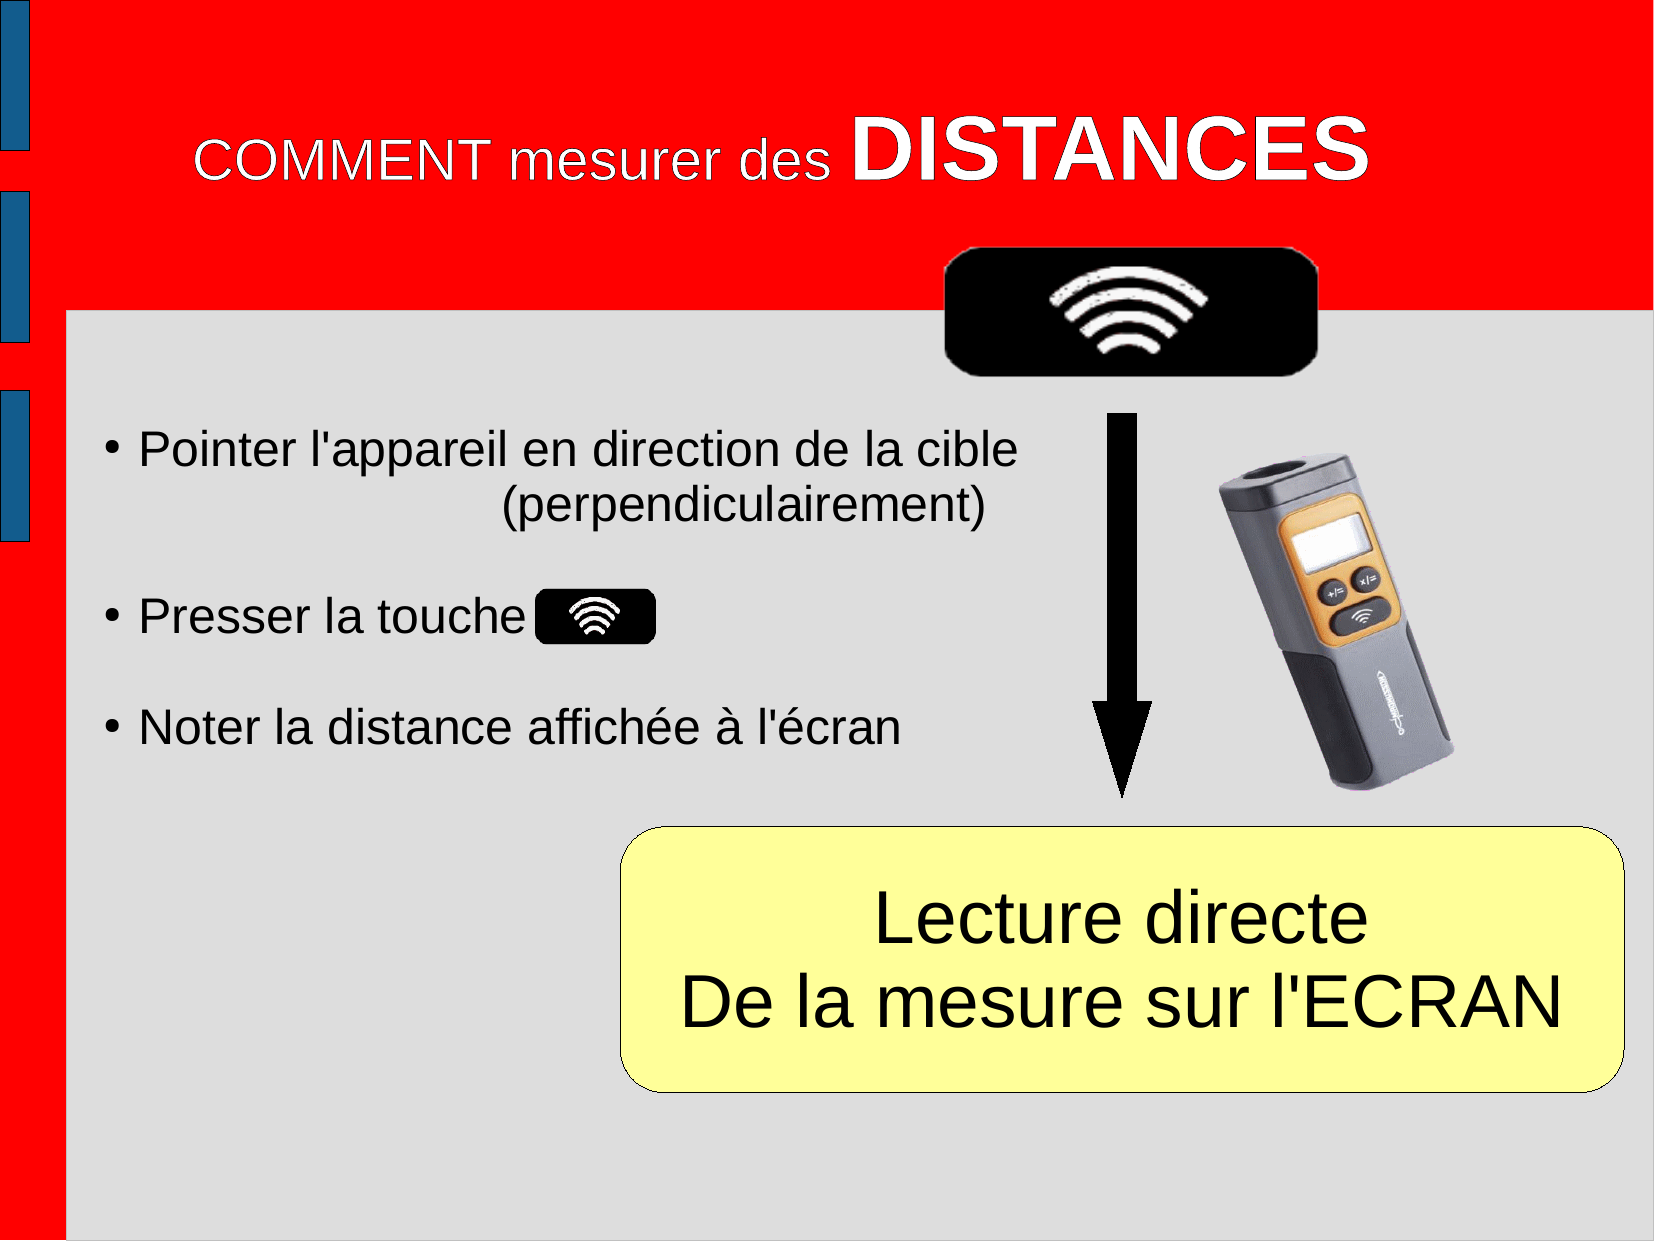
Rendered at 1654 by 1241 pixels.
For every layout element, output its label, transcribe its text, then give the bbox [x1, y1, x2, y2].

text_box [1092, 413, 1152, 798]
picture [935, 236, 1329, 391]
text_box Pointer l'appareil en direction de la cible (perpendiculairement) Presser la touche Noter la distance affichée à l'écran [88, 413, 1063, 798]
text_box Lecture directe De la mesure sur l'ECRAN [620, 826, 1625, 1093]
picture [1210, 438, 1463, 798]
picture [531, 583, 659, 650]
text_box COMMENT mesurer des DISTANCES [177, 89, 1447, 207]
